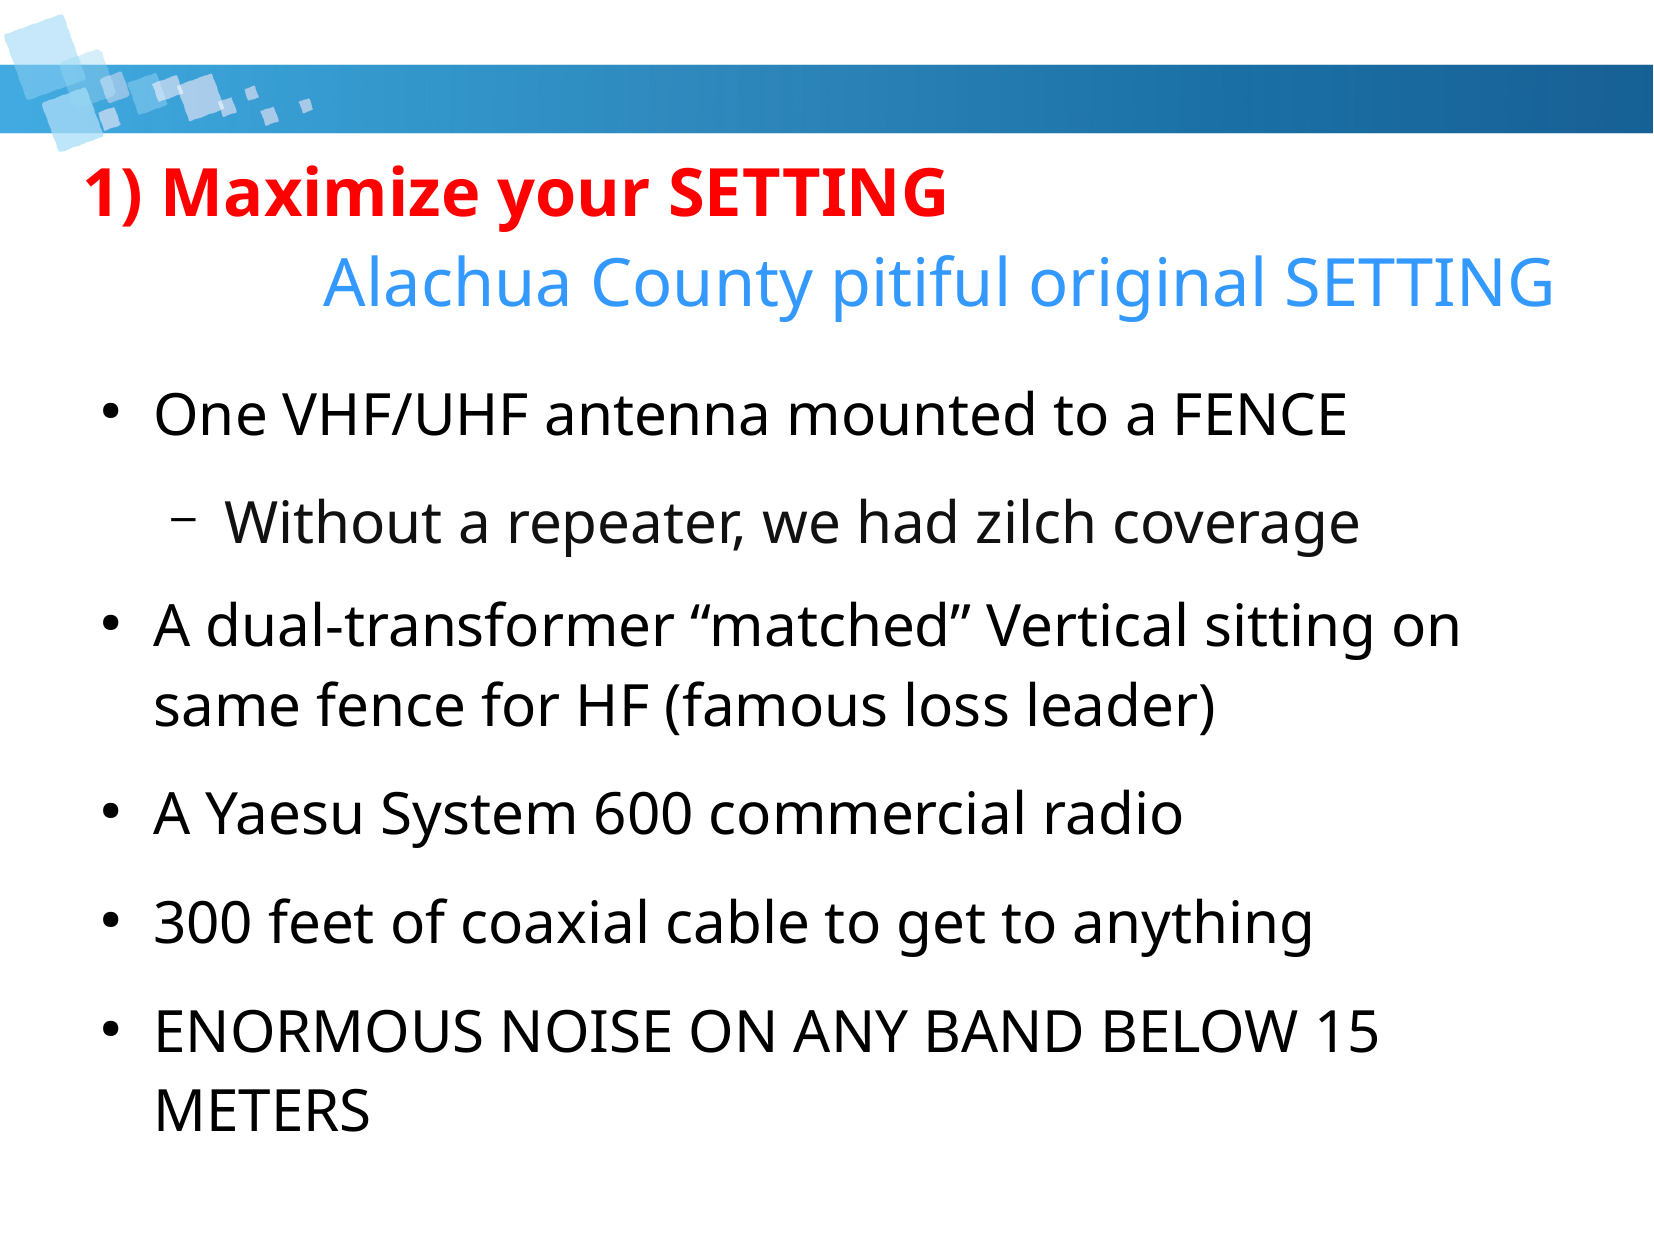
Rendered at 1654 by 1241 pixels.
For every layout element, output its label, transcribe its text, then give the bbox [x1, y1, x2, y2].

list One VHF/UHF antenna mounted to a FENCE Without a repeater, we had zilch coverage A dual-transformer “matched” Vertical sitting on same fence for HF (famous loss leader) A Yaesu System 600 commercial radio 300 feet of coaxial cable to get to anything ENORMOUS NOISE ON ANY BAND BELOW 15 METERS [82, 372, 1571, 1093]
picture [0, 0, 1653, 1238]
title 1) Maximize your SETTING Alachua County pitiful original SETTING [82, 132, 1571, 340]
